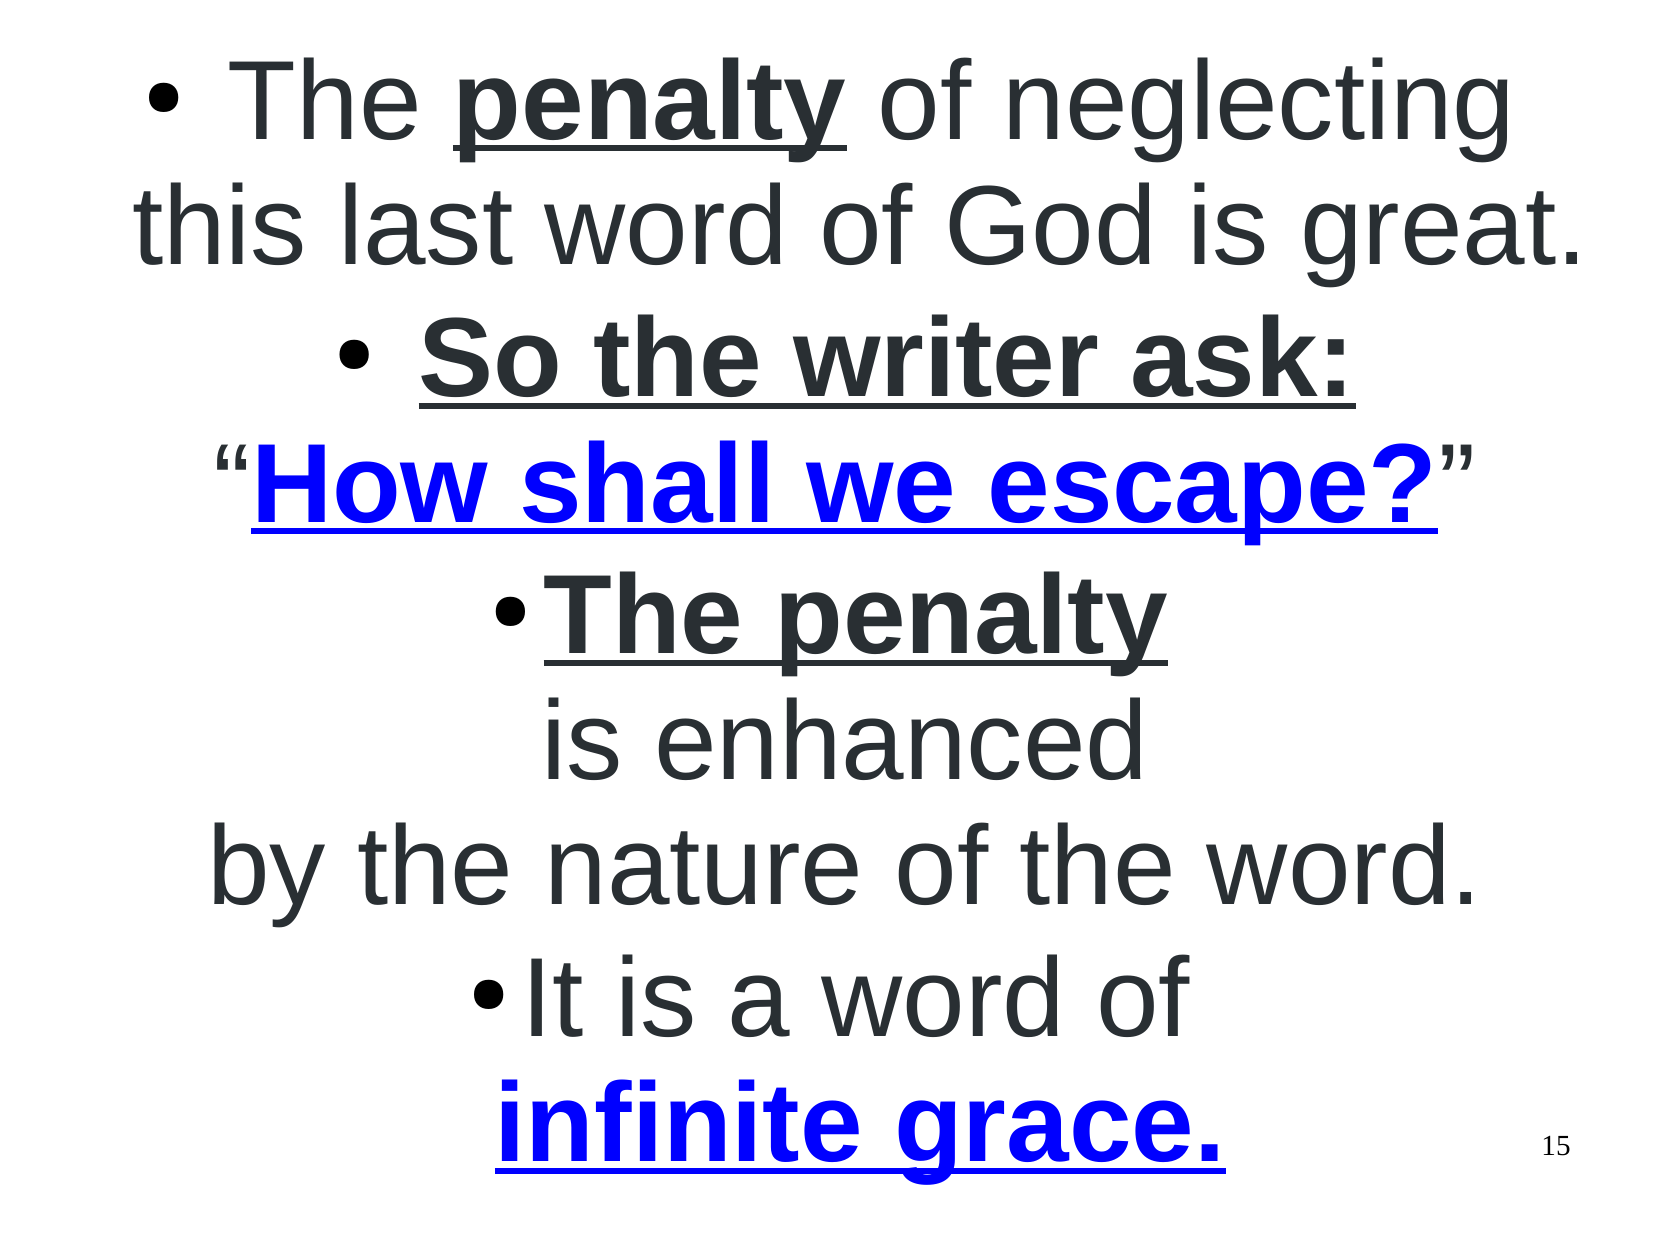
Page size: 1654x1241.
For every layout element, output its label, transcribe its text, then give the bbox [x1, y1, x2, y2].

list The penalty of neglecting this last word of God is great. So the writer ask: “How shall we escape?” The penalty is enhanced by the nature of the word. It is a word of infinite grace. [37, 37, 1613, 1238]
